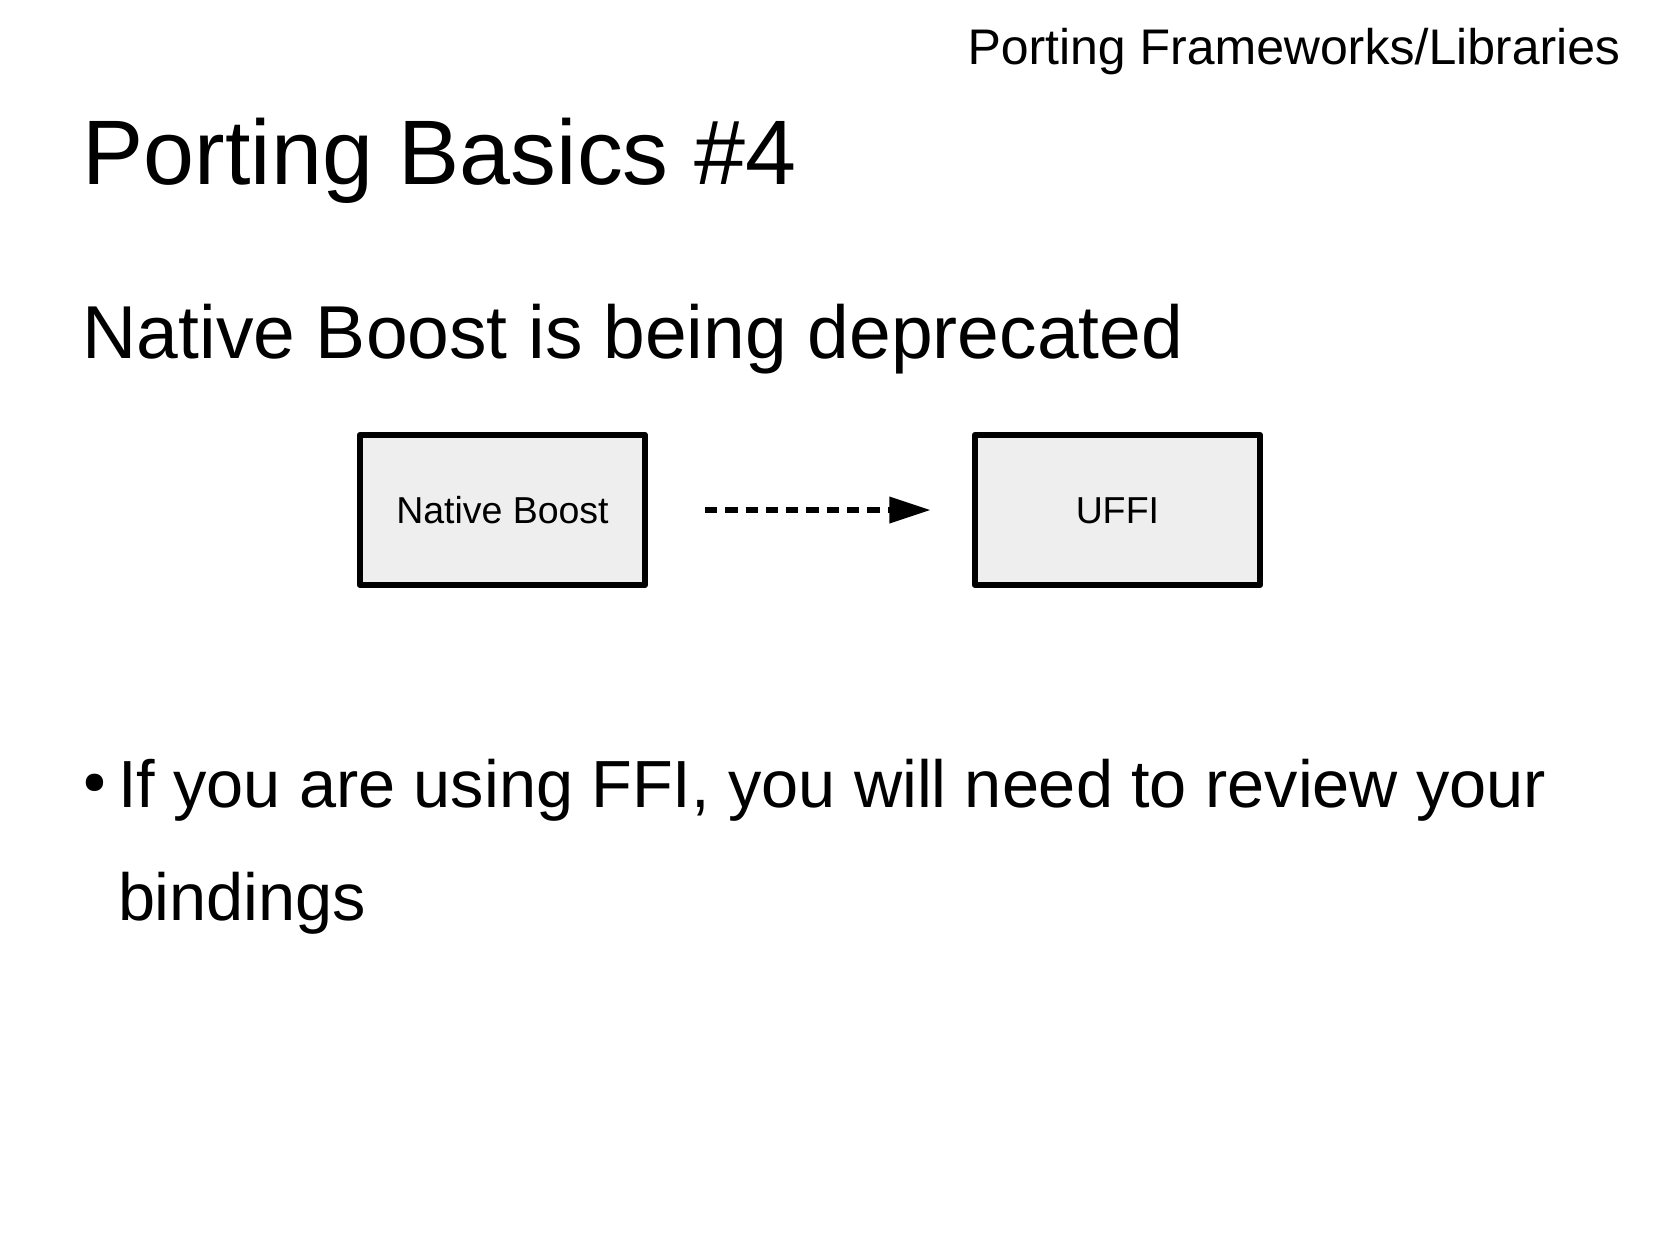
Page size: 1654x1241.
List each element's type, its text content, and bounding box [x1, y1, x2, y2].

text_box UFFI [975, 435, 1261, 586]
text_box Native Boost [360, 435, 646, 586]
subtitle Native Boost is being deprecated If you are using FFI, you will need to review your bindings [82, 290, 1571, 1159]
text_box Porting Frameworks/Libraries [952, 19, 1636, 76]
title Porting Basics #4 [82, 49, 1571, 257]
